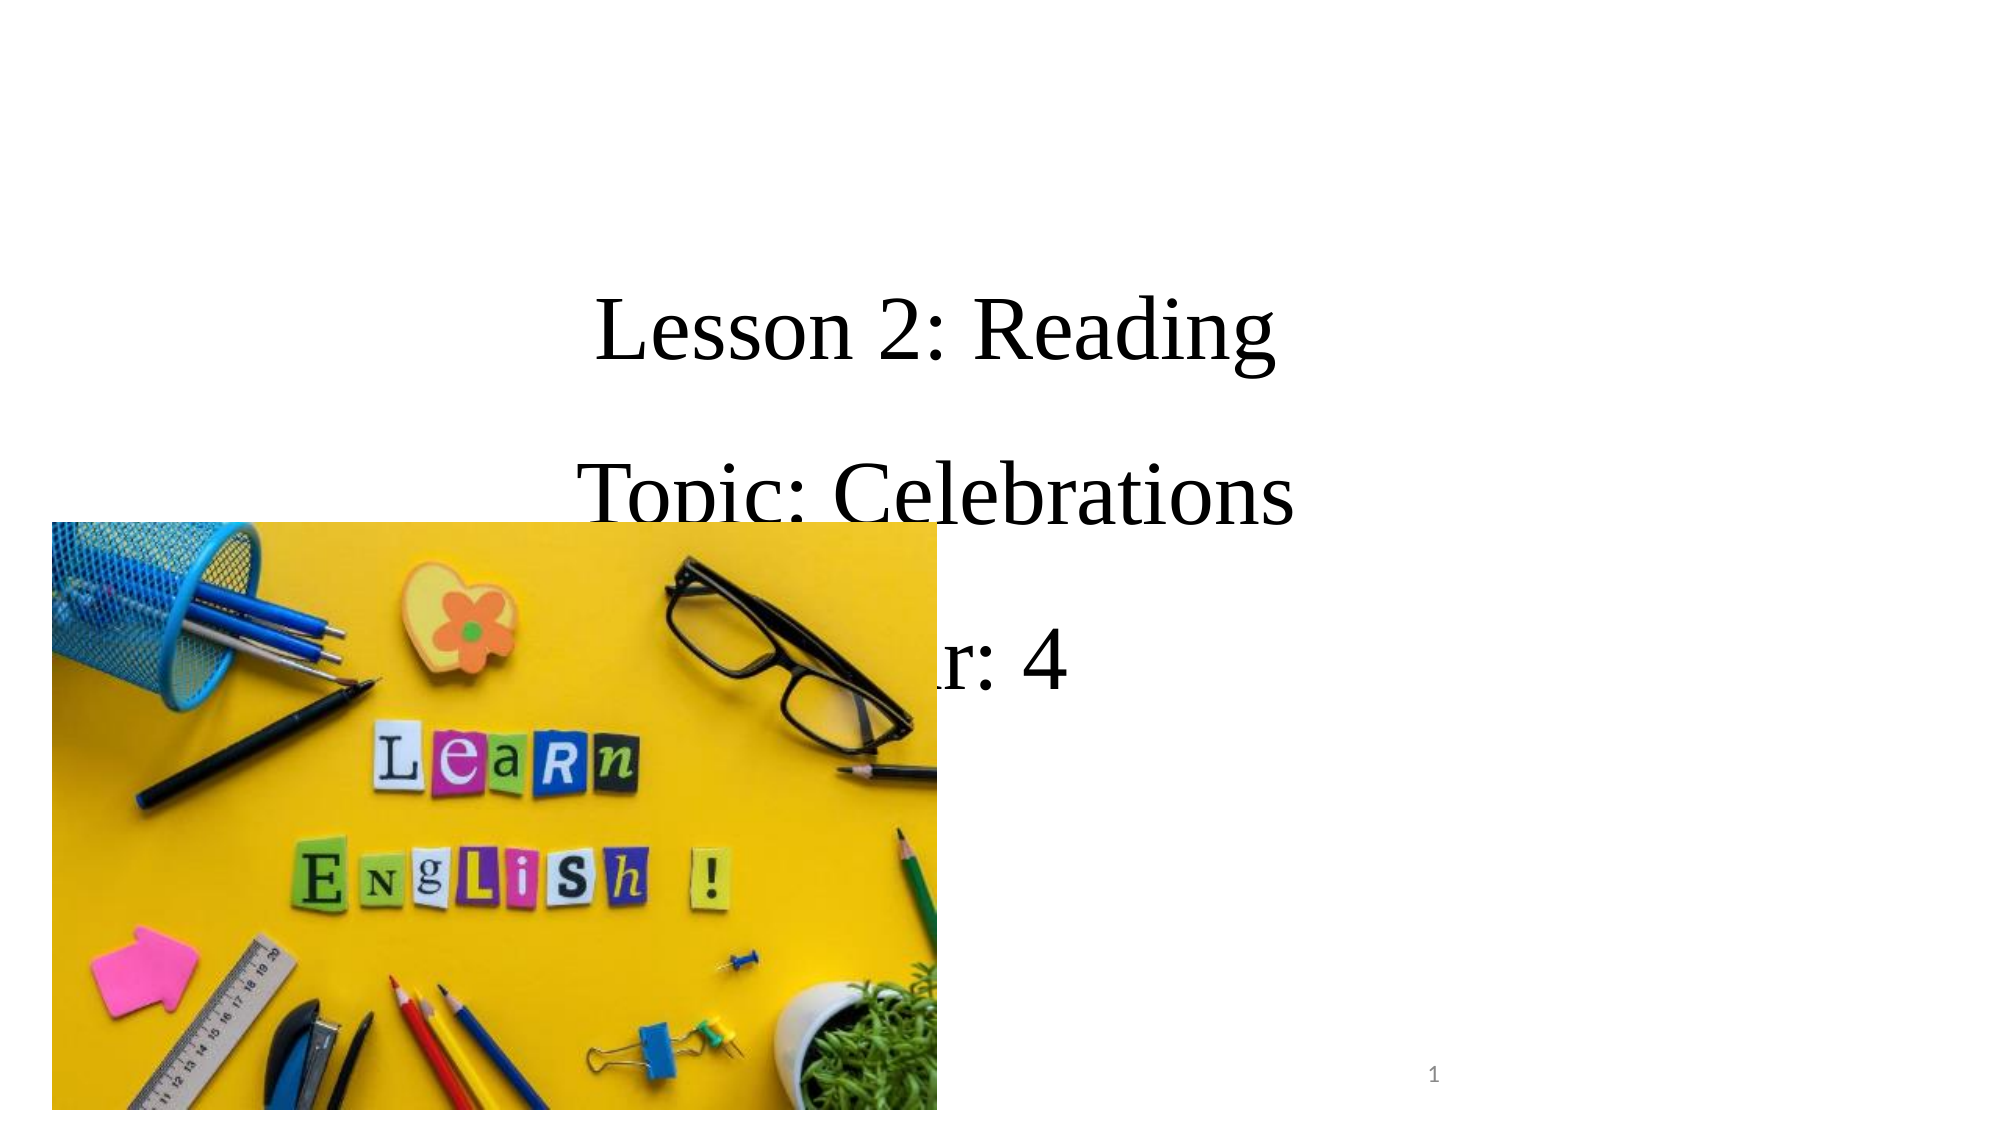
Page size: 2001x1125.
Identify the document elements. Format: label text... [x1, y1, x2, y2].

title Lesson 2: Reading Topic: Celebrations Year: 4 [119, 205, 1755, 686]
text_box [1412, 1042, 1863, 1103]
picture [52, 522, 937, 1110]
